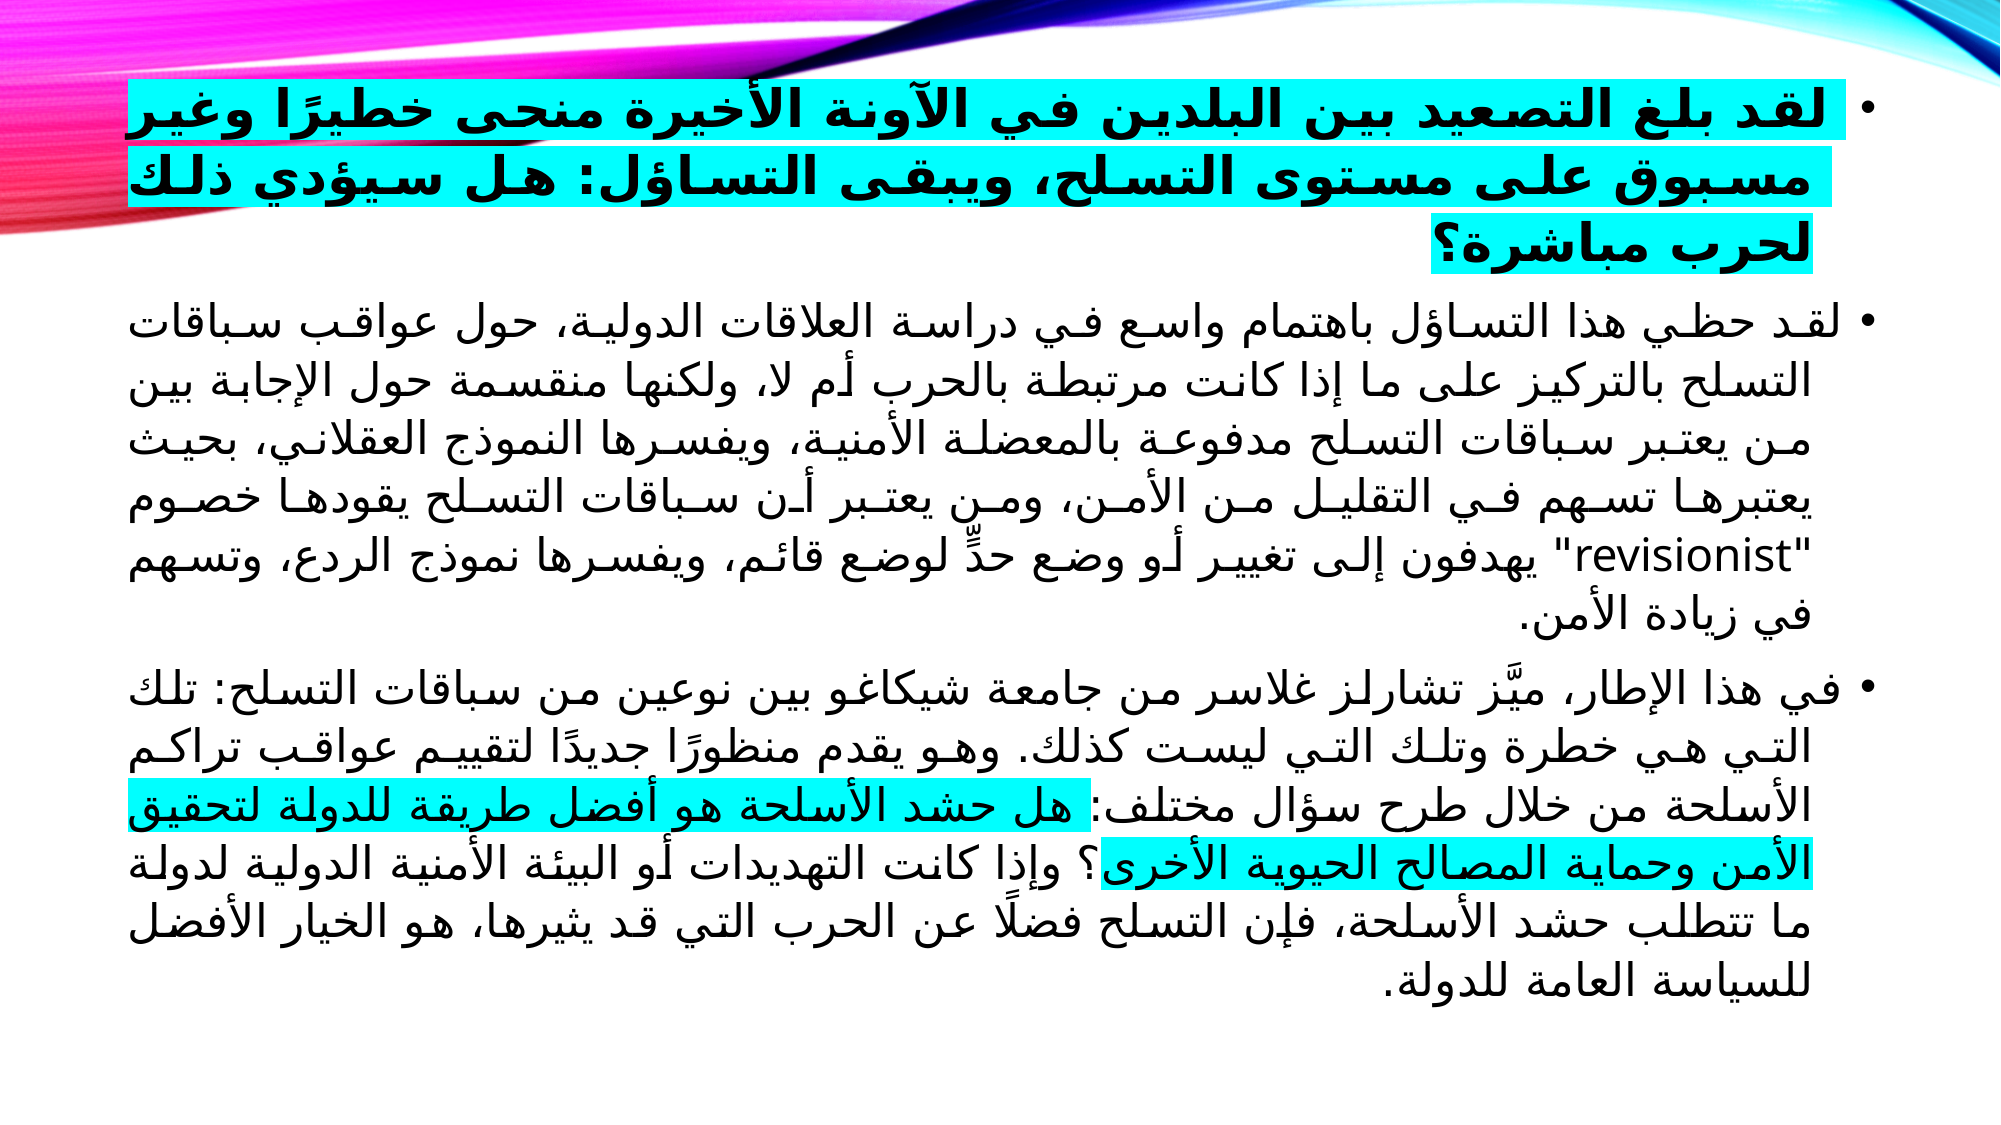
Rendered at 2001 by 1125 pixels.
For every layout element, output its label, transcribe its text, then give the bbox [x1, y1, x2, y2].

list لقد بلغ التصعيد بين البلدين في الآونة الأخيرة منحى خطيرًا وغير مسبوق على مستوى التسلح، ويبقى التساؤل: هل سيؤدي ذلك لحرب مباشرة؟ لقد حظي هذا التساؤل باهتمام واسع في دراسة العلاقات الدولية، حول عواقب سباقات التسلح بالتركيز على ما إذا كانت مرتبطة بالحرب أم لا، ولكنها منقسمة حول الإجابة بين من يعتبر سباقات التسلح مدفوعة بالمعضلة الأمنية، ويفسرها النموذج العقلاني، بحيث يعتبرها تسهم في التقليل من الأمن، ومن يعتبر أن سباقات التسلح يقودها خصوم "revisionist" يهدفون إلى تغيير أو وضع حدٍّ لوضع قائم، ويفسرها نموذج الردع، وتسهم في زيادة الأمن. في هذا الإطار، ميَّز تشارلز غلاسر من جامعة شيكاغو بين نوعين من سباقات التسلح: تلك التي هي خطرة وتلك التي ليست كذلك. وهو يقدم منظورًا جديدًا لتقييم عواقب تراكم الأسلحة من خلال طرح سؤال مختلف: هل حشد الأسلحة هو أفضل طريقة للدولة لتحقيق الأمن وحماية المصالح الحيوية الأخرى؟ وإذا كانت التهديدات أو البيئة الأمنية الدولية لدولة ما تتطلب حشد الأسلحة، فإن التسلح فضلًا عن الحرب التي قد يثيرها، هو الخيار الأفضل للسياسة العامة للدولة. [112, 63, 1888, 1021]
